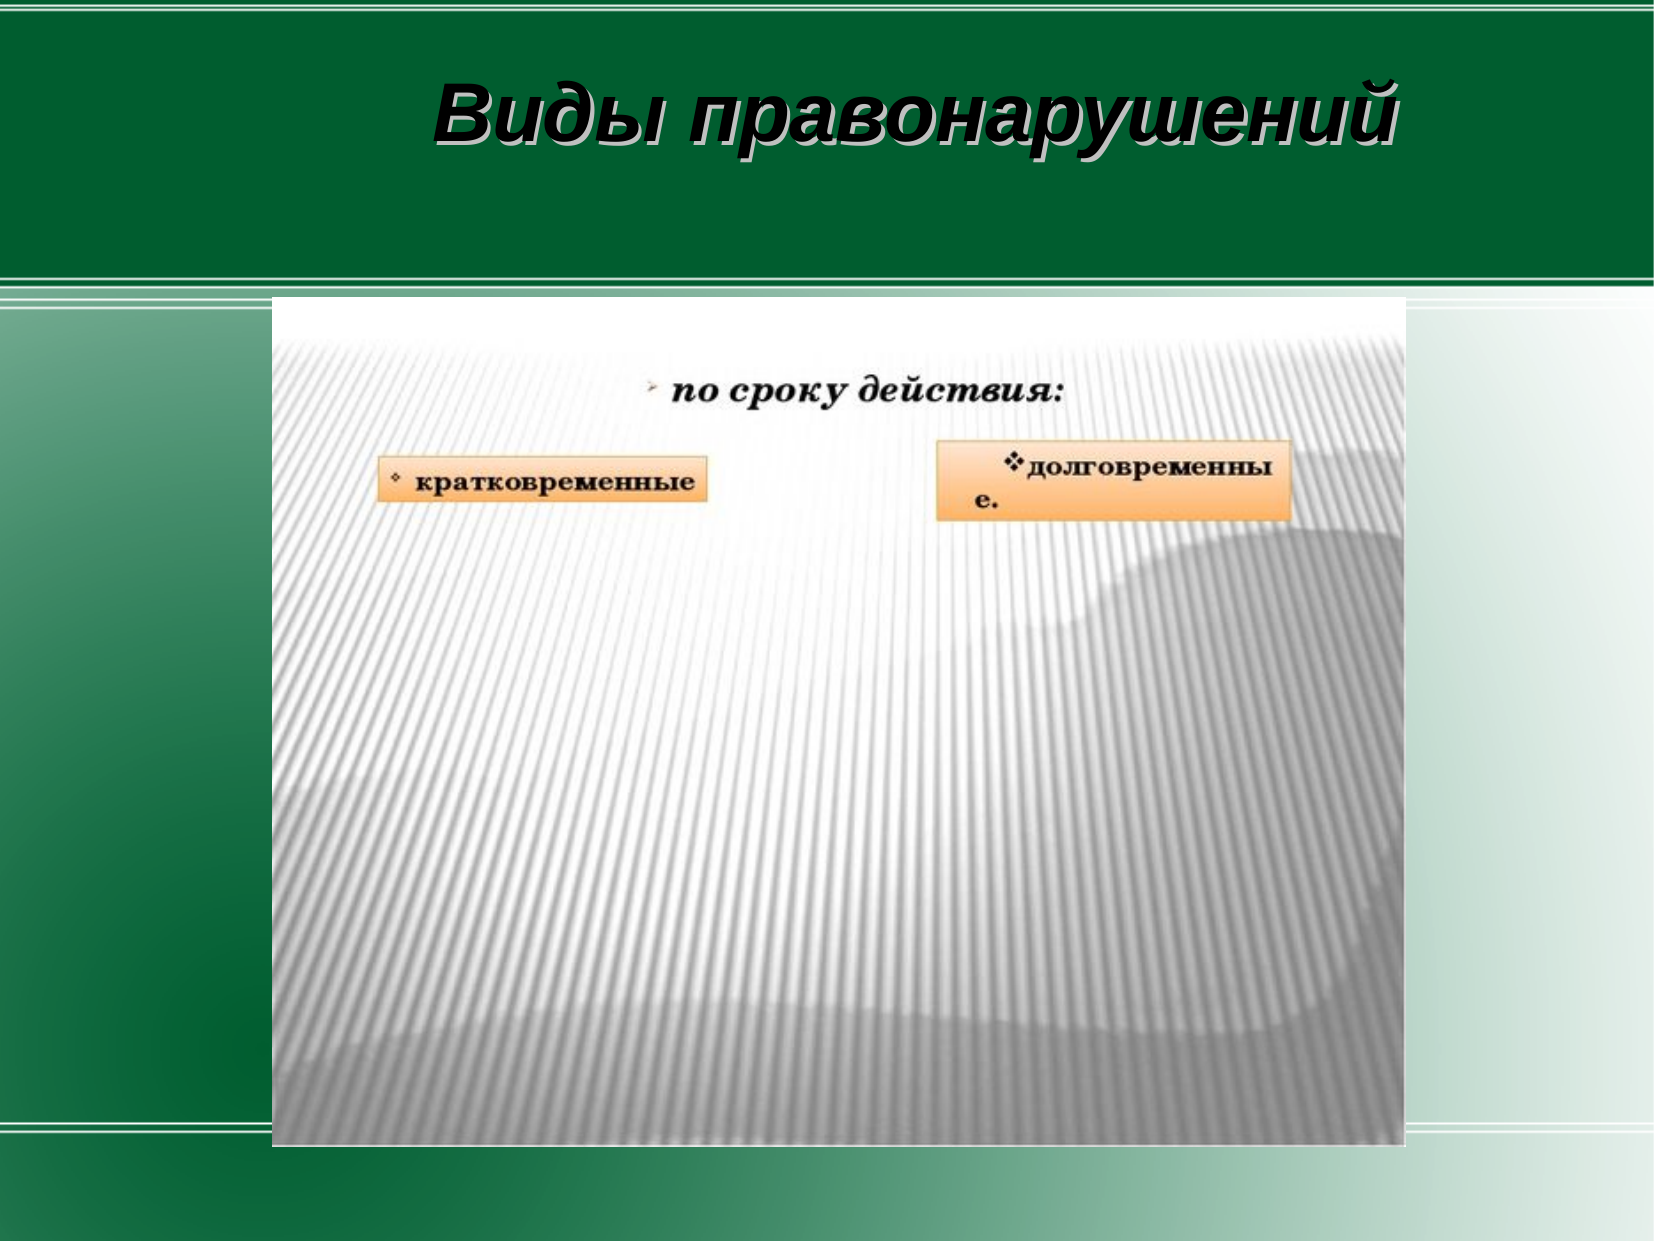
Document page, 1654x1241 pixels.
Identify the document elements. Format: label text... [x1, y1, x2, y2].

text_box Виды правонарушений [417, 59, 1426, 171]
picture [272, 297, 1406, 1147]
